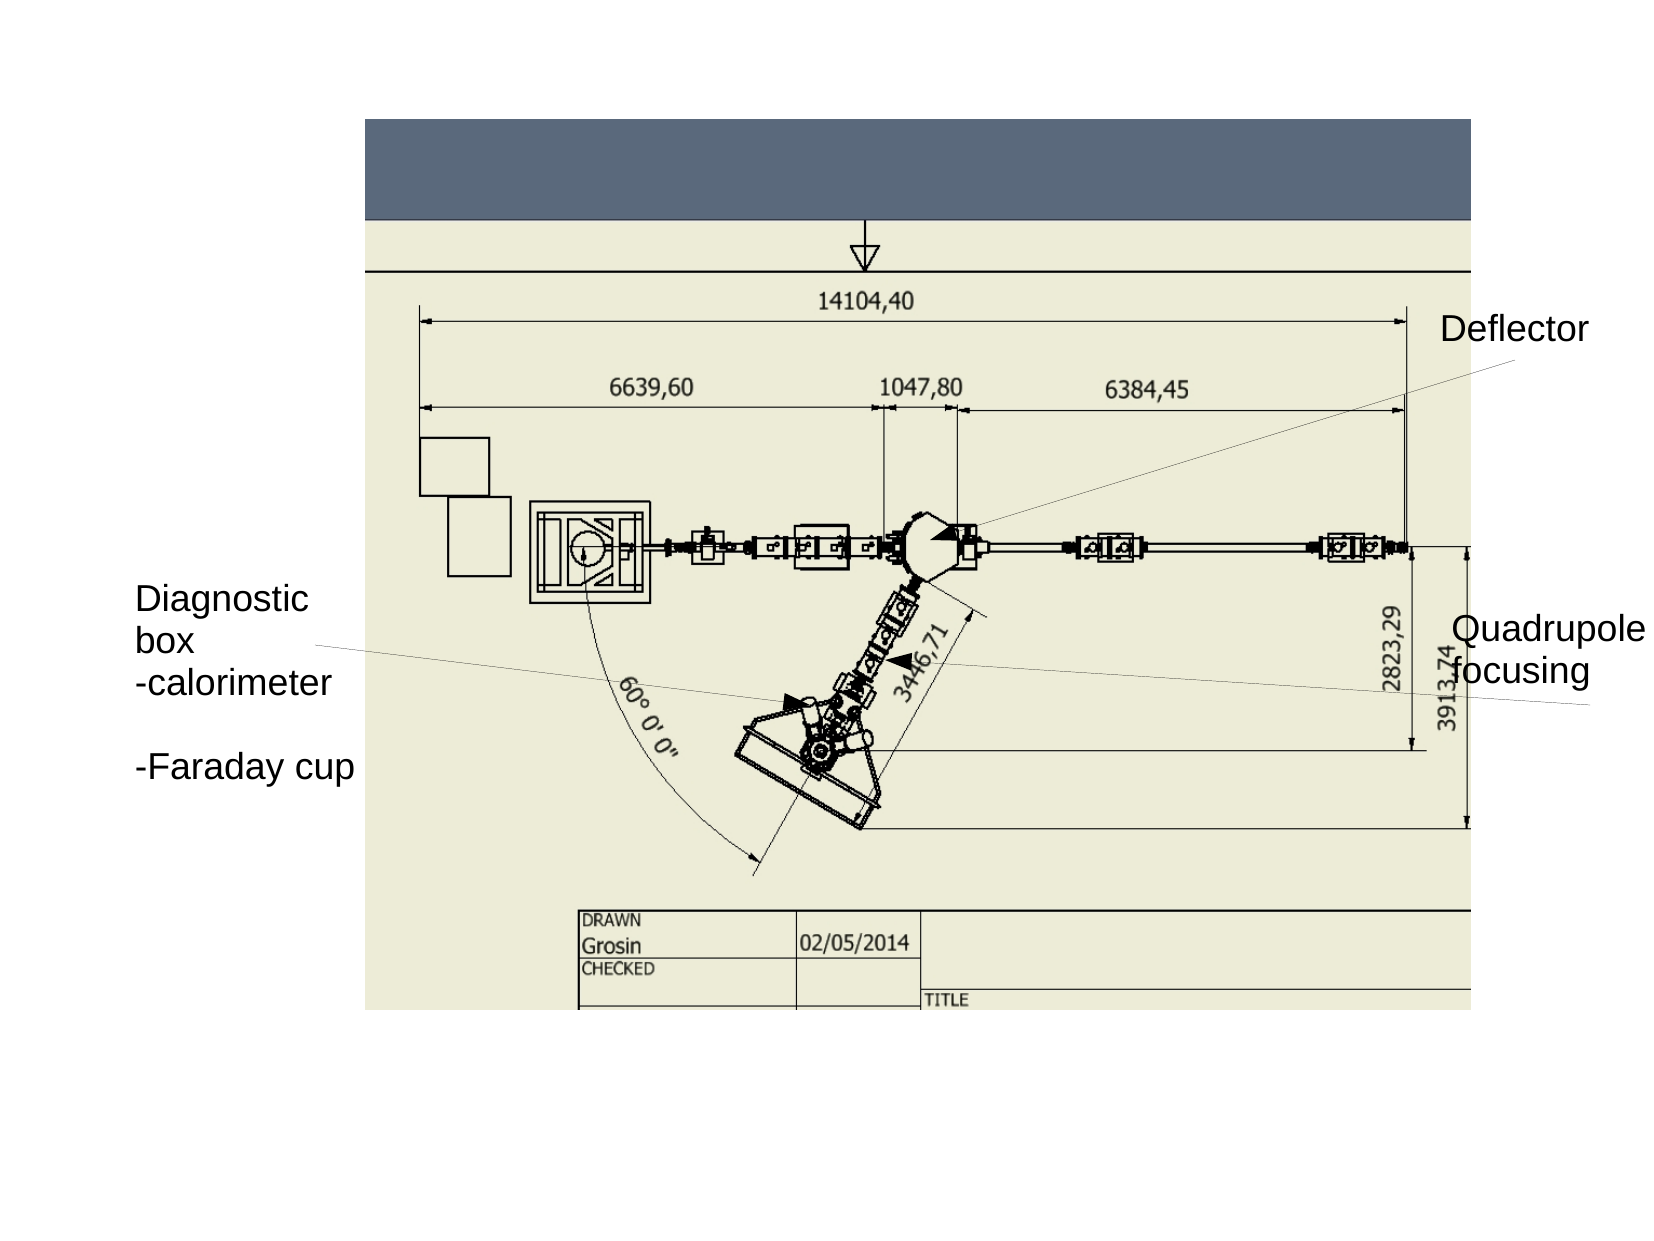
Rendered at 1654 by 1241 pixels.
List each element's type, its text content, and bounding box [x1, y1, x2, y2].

text_box Deflector [1425, 300, 1654, 421]
picture [365, 119, 1471, 1010]
text_box Diagnostic box -calorimeter -Faraday cup [120, 570, 385, 879]
text_box Quadrupole focusing [1436, 600, 1654, 744]
